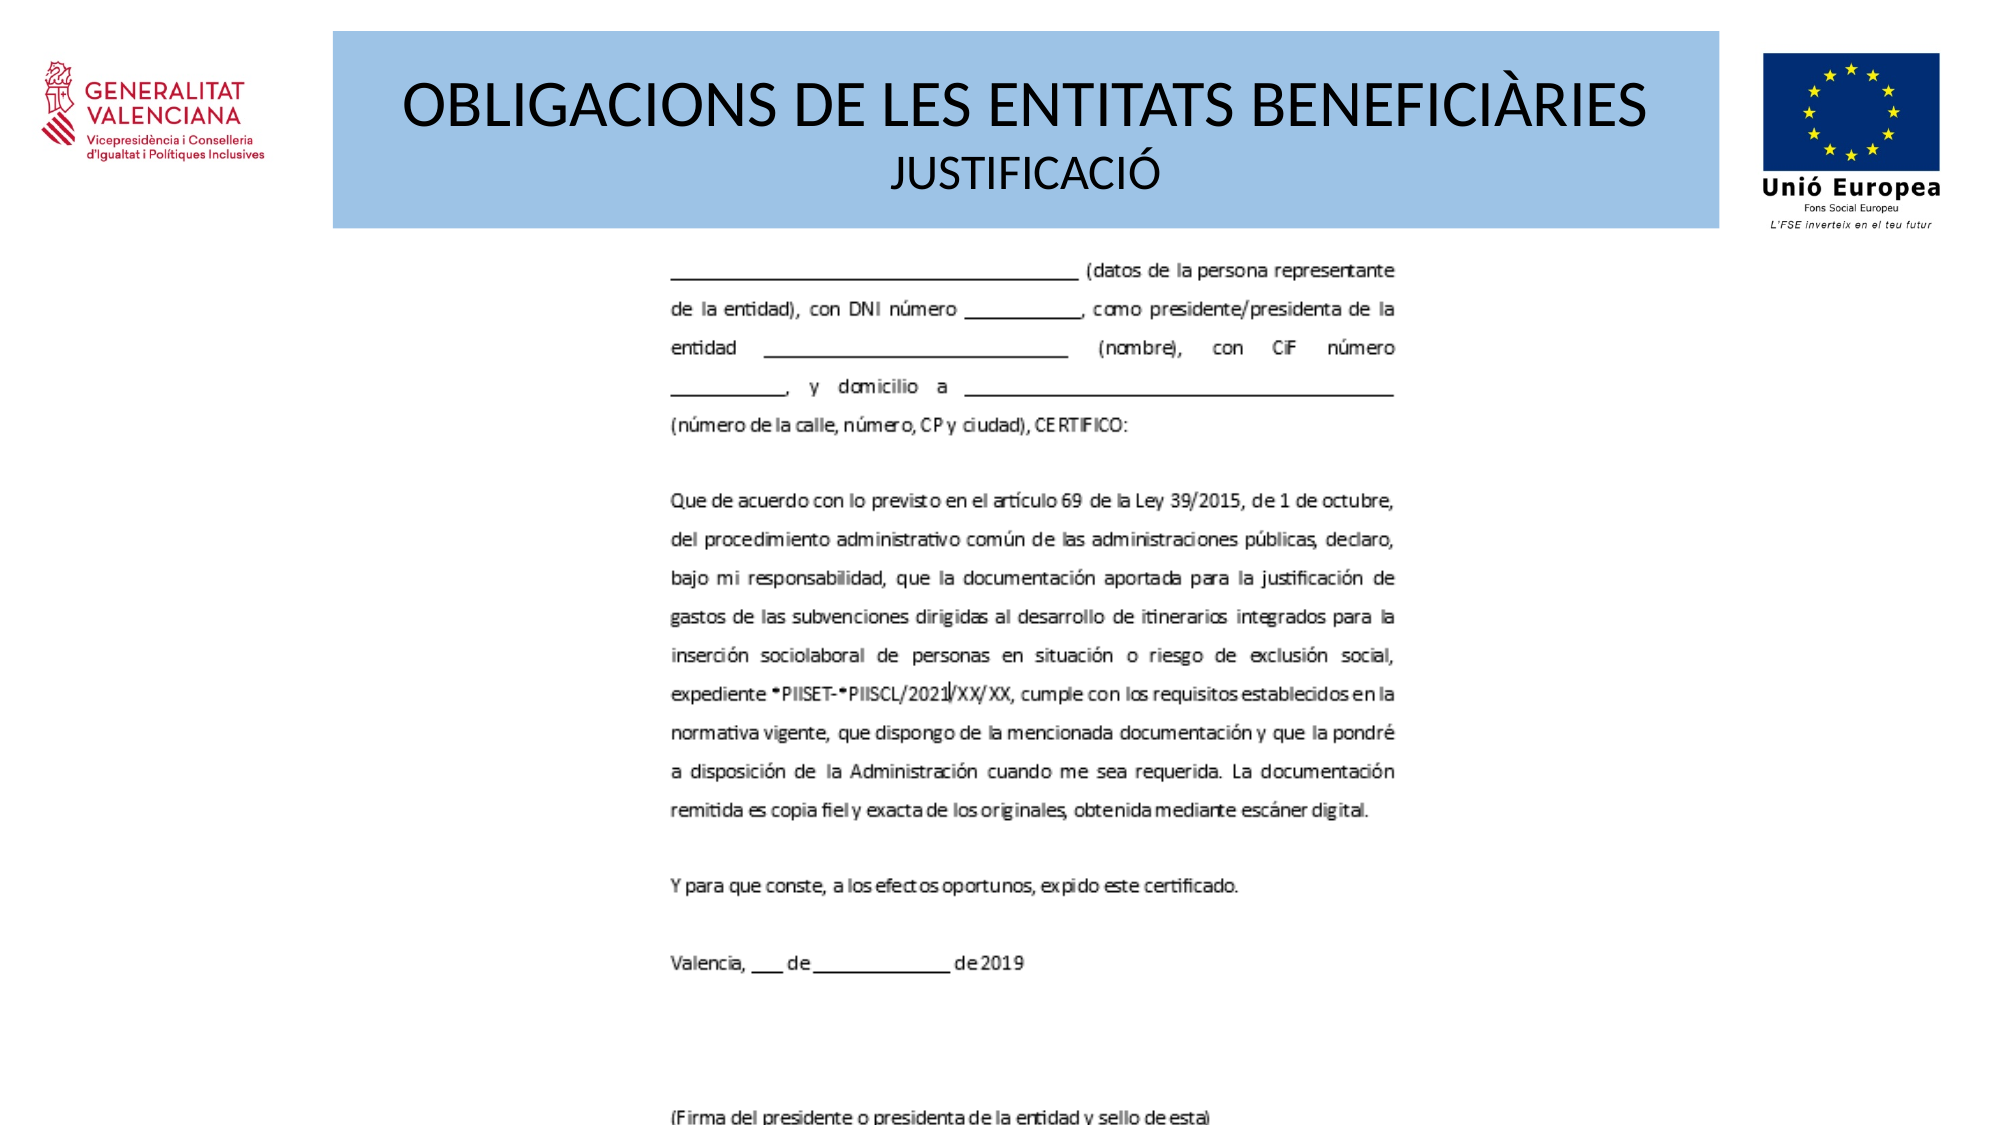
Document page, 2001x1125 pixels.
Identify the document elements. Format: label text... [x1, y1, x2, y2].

picture [1744, 42, 1955, 238]
text_box OBLIGACIONS DE LES ENTITATS BENEFICIÀRIES JUSTIFICACIÓ [332, 31, 1720, 229]
picture [648, 237, 1440, 1125]
picture [0, 19, 306, 200]
